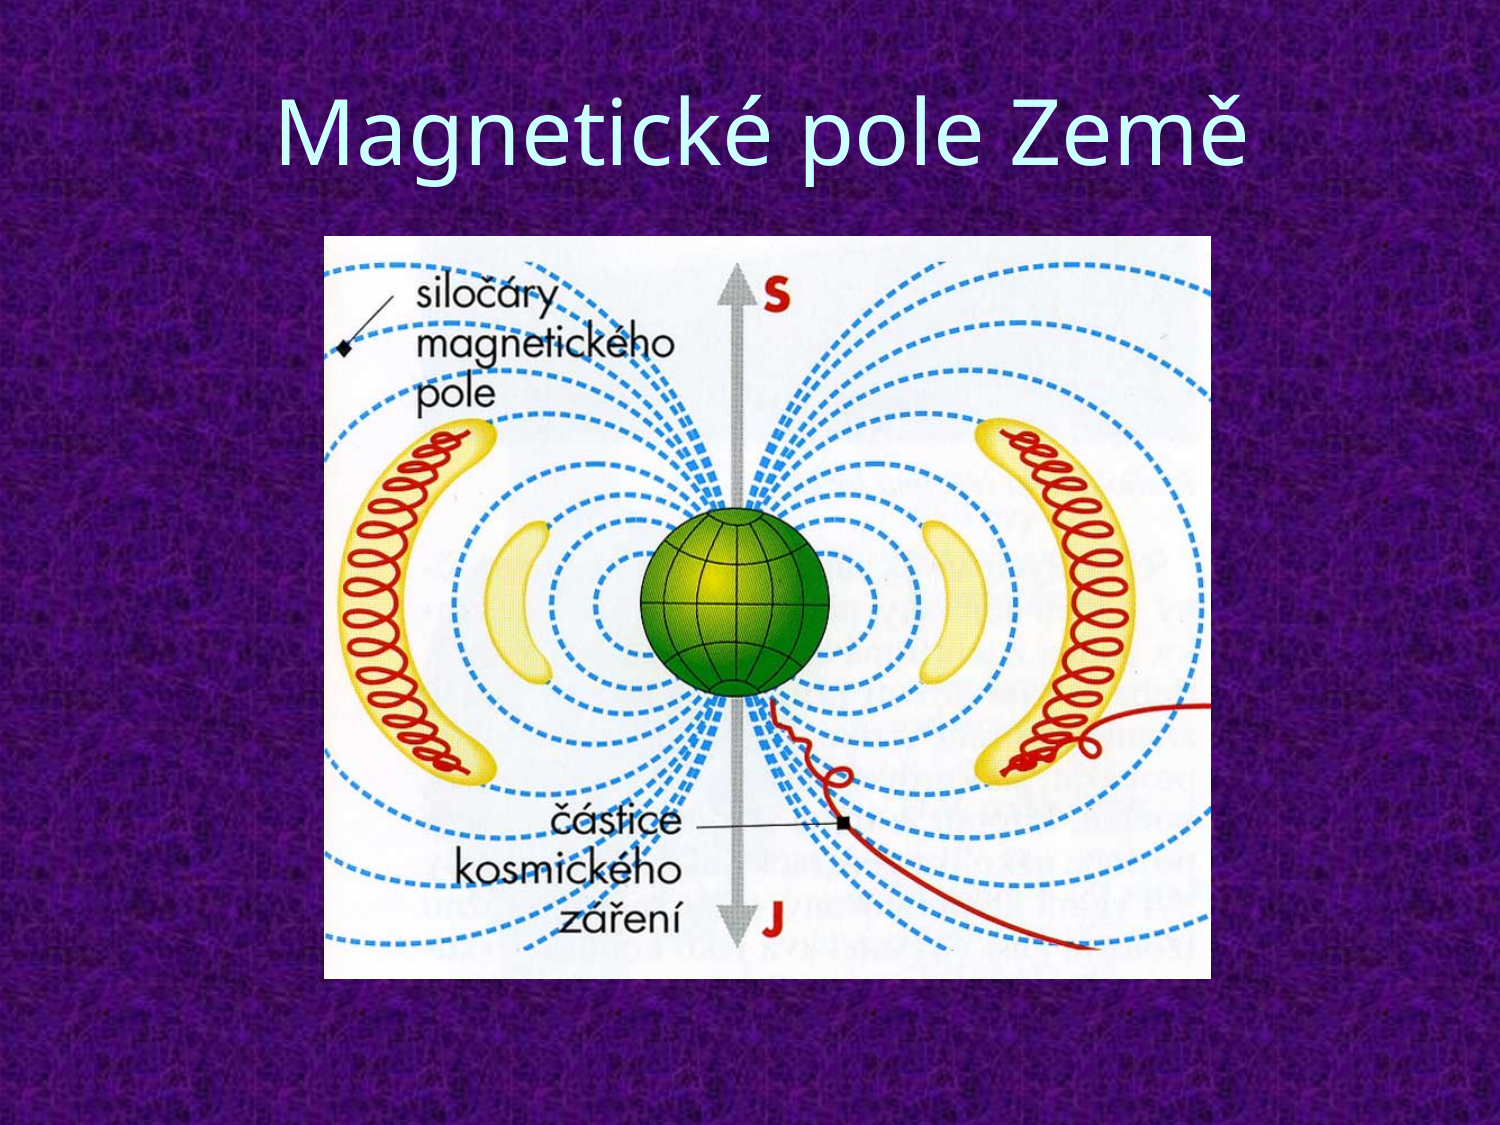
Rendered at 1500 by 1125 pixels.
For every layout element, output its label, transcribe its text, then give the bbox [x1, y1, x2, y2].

picture [0, 0, 1500, 1125]
text_box Magnetické pole Země [125, 62, 1401, 200]
